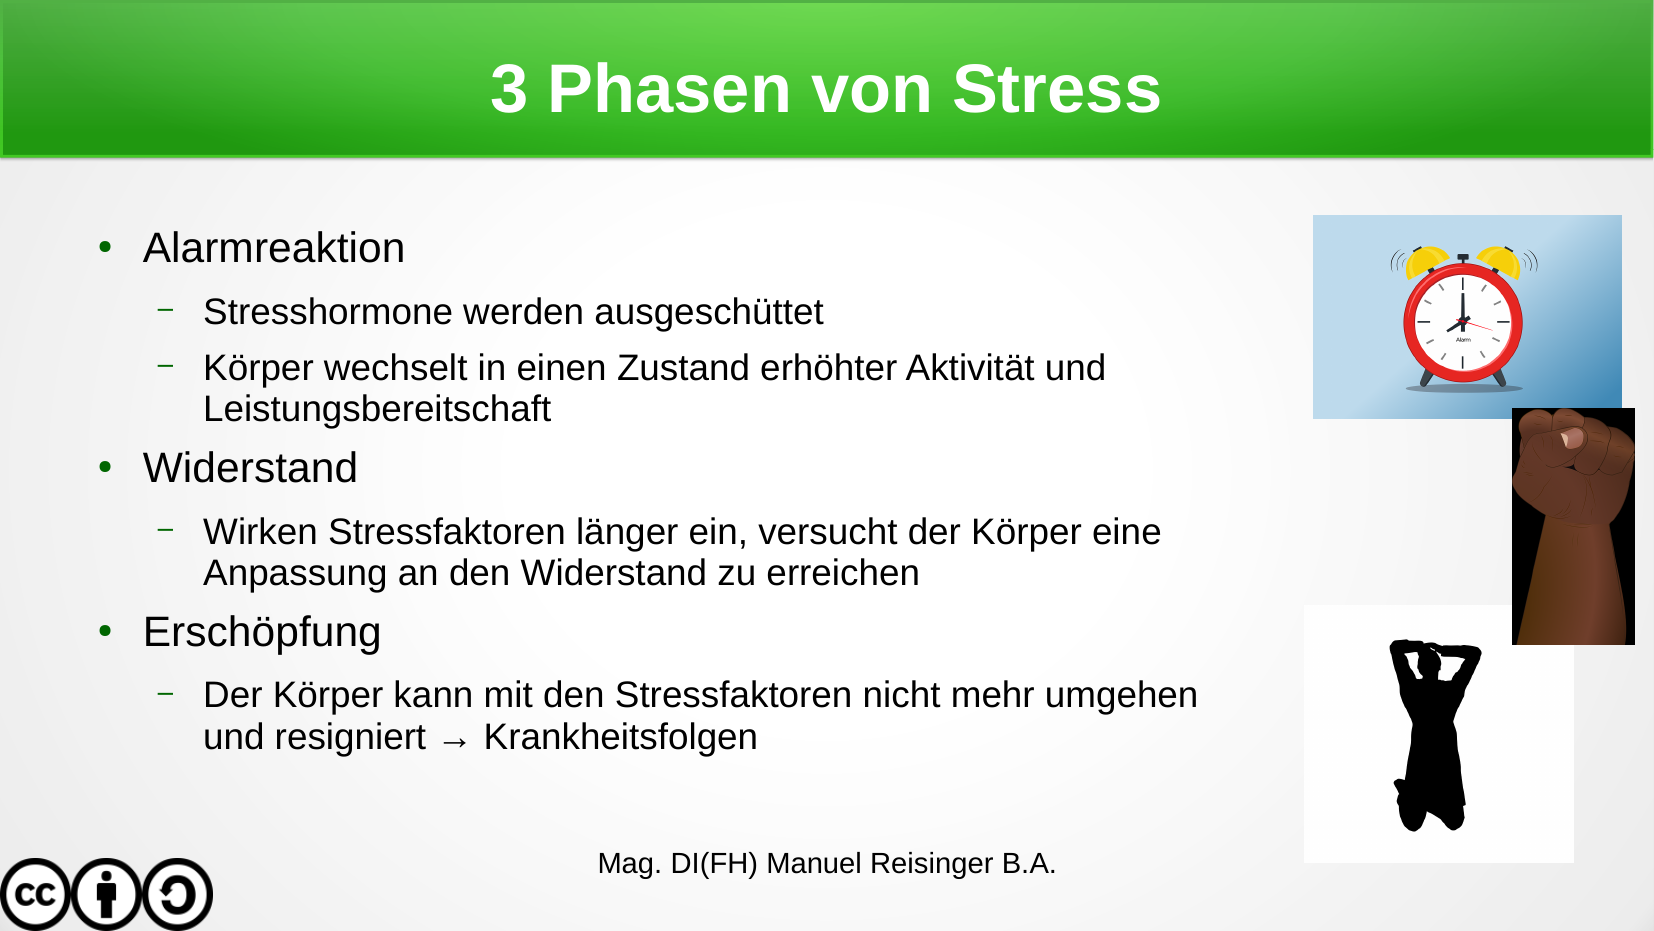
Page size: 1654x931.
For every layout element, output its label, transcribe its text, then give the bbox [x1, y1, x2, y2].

picture [0, 858, 213, 931]
title 3 Phasen von Stress [82, 35, 1571, 142]
list Alarmreaktion Stresshormone werden ausgeschüttet Körper wechselt in einen Zustand erhöhter Aktivität und Leistungsbereitschaft Widerstand Wirken Stressfaktoren länger ein, versucht der Körper eine Anpassung an den Widerstand zu erreichen Erschöpfung Der Körper kann mit den Stressfaktoren nicht mehr umgehen und resigniert → Krankheitsfolgen [82, 224, 1270, 764]
picture [1304, 215, 1635, 863]
